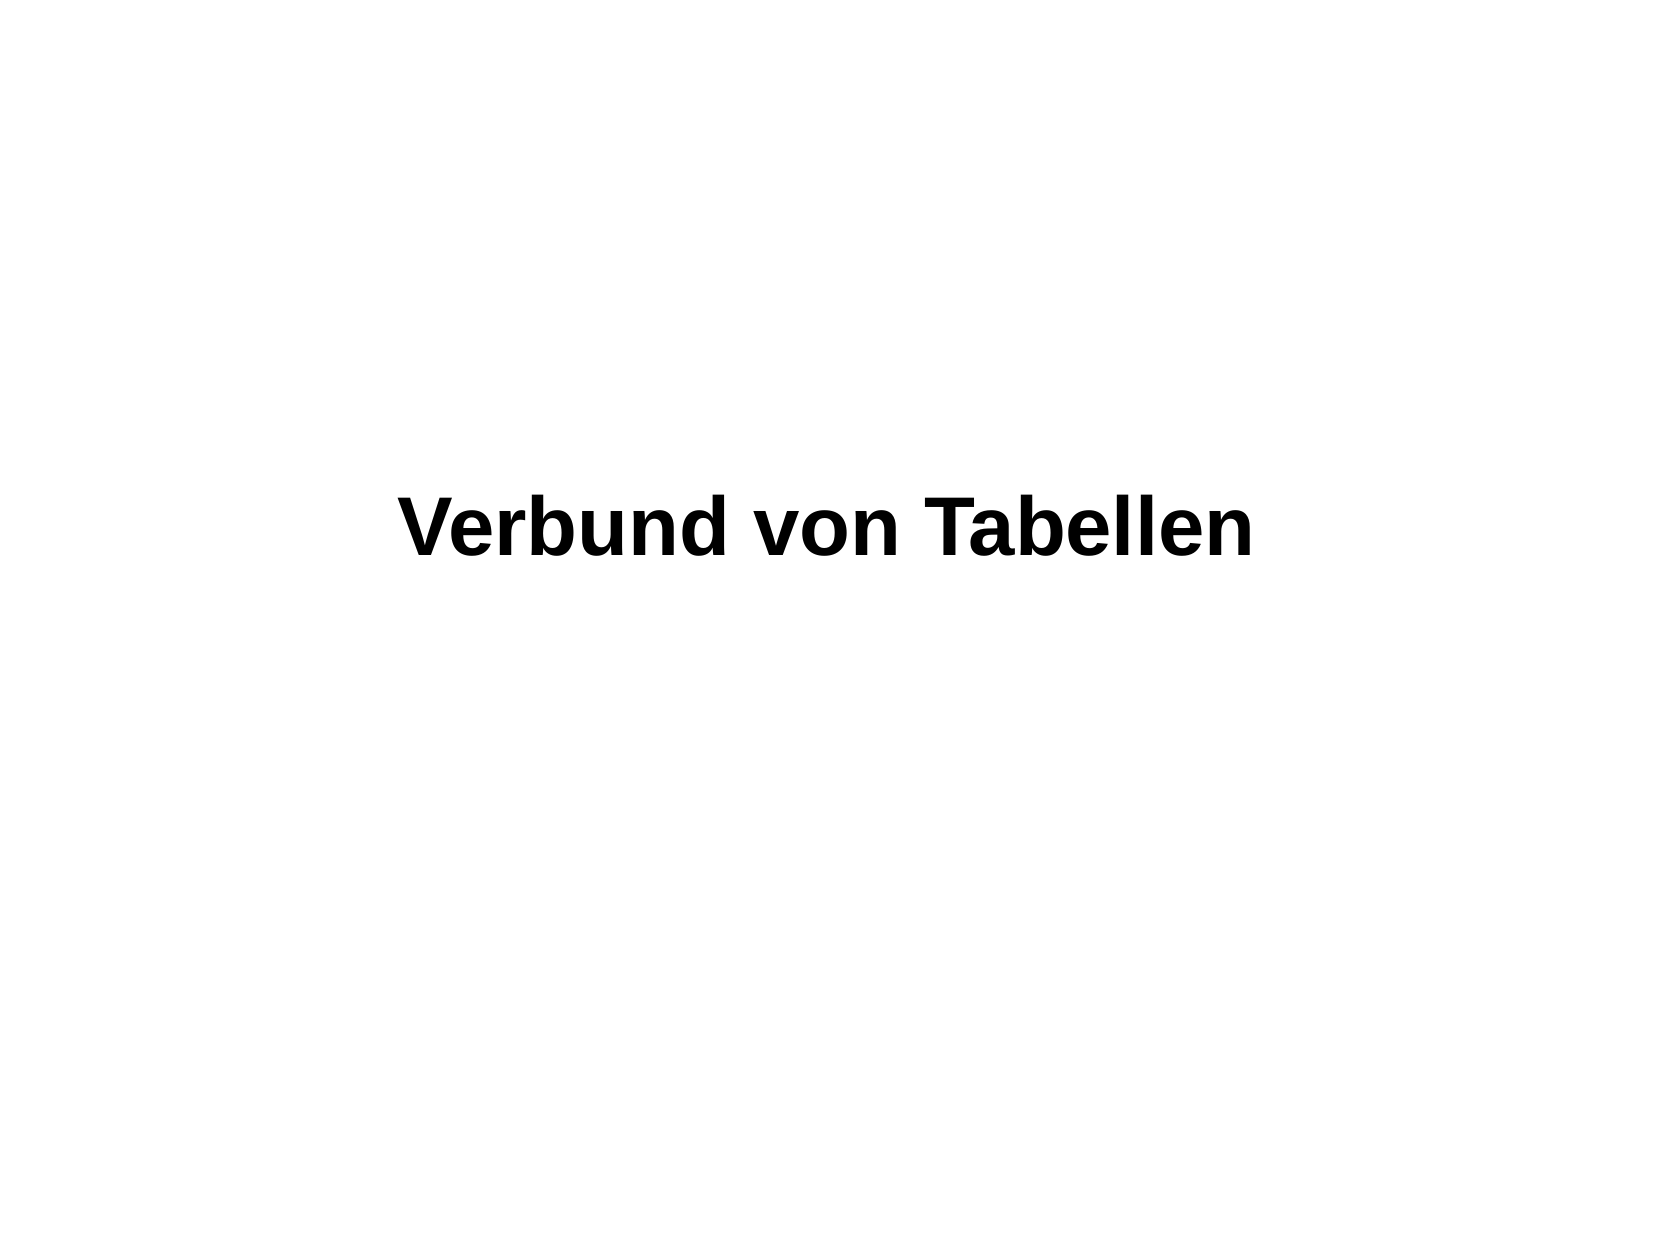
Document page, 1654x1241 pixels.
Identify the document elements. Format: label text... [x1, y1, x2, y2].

text_box Verbund von Tabellen [59, 472, 1595, 581]
